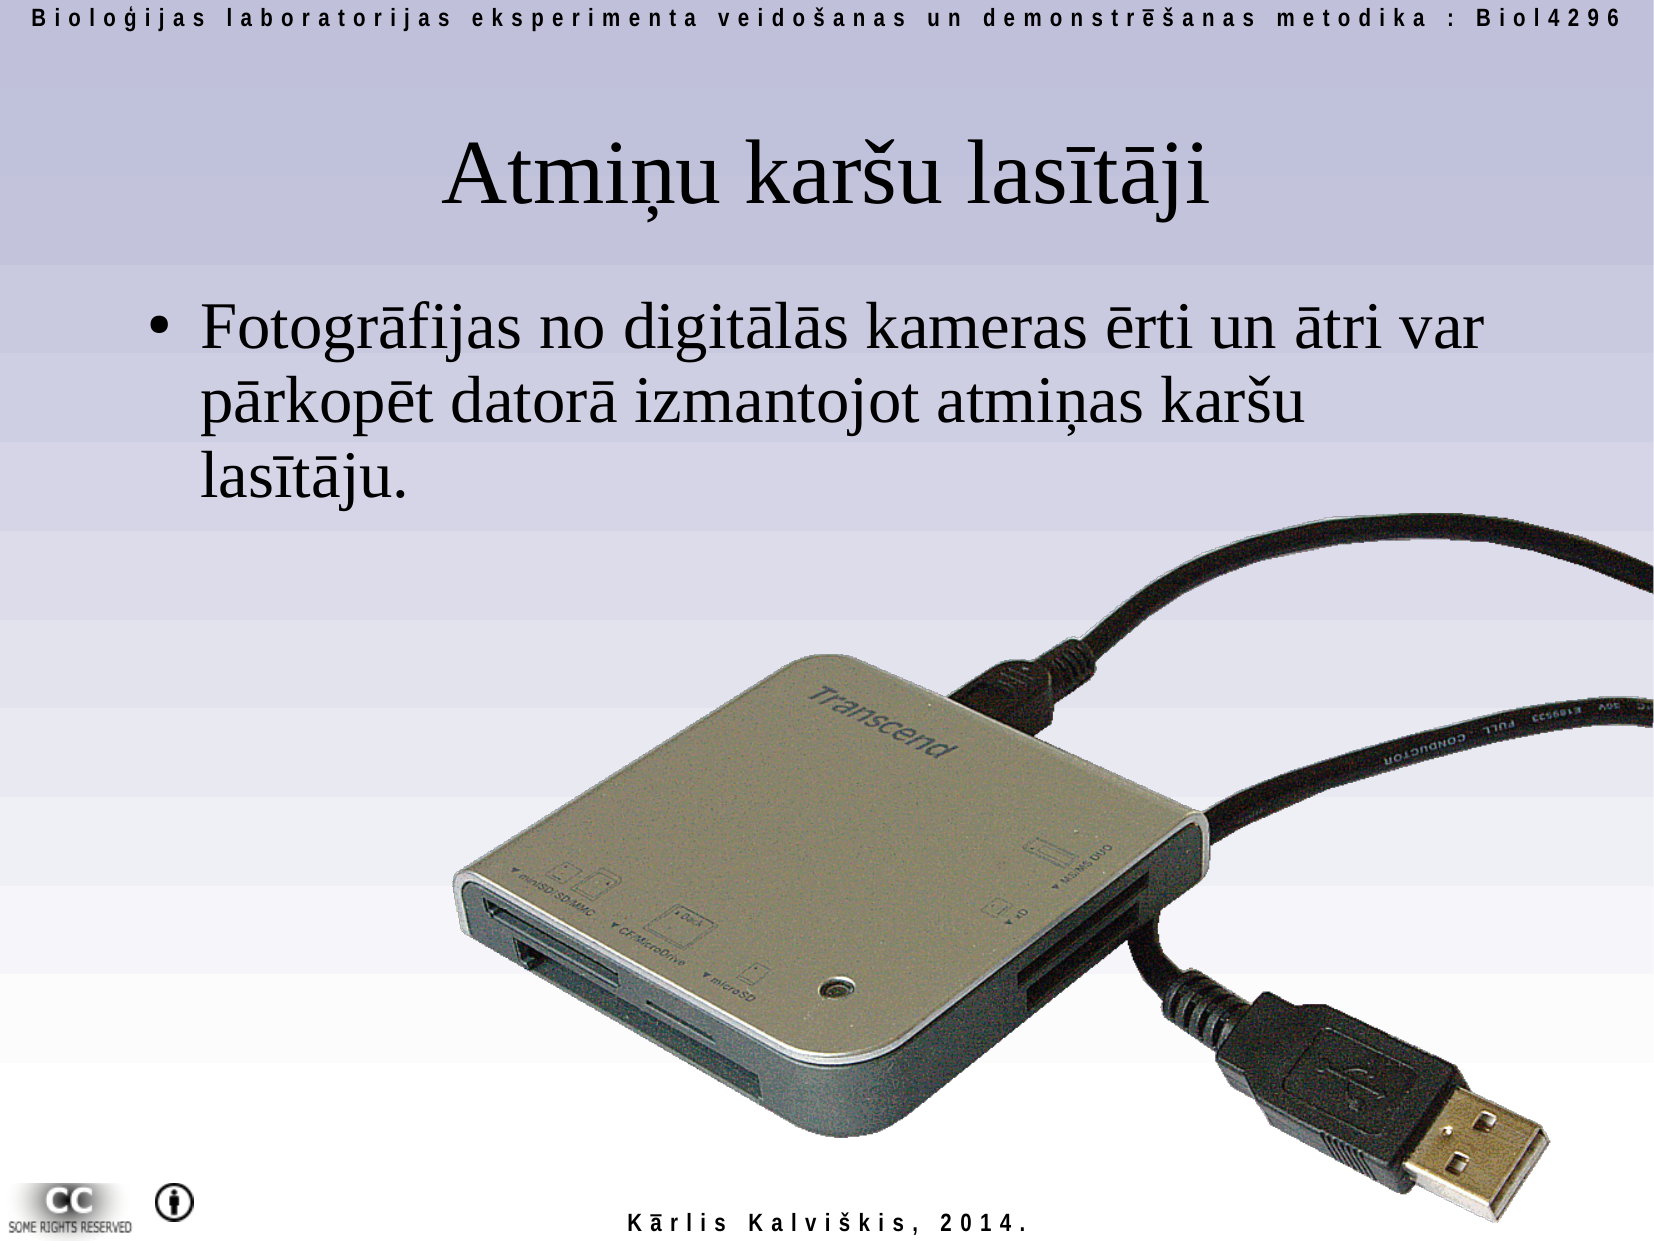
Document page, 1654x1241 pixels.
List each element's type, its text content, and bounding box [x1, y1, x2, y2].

list Fotogrāfijas no digitālās kameras ērti un ātri var pārkopēt datorā izmantojot atmiņas karšu lasītāju. [129, 289, 1524, 1113]
title Atmiņu karšu lasītāji [29, 49, 1625, 296]
picture [0, 0, 1654, 1241]
